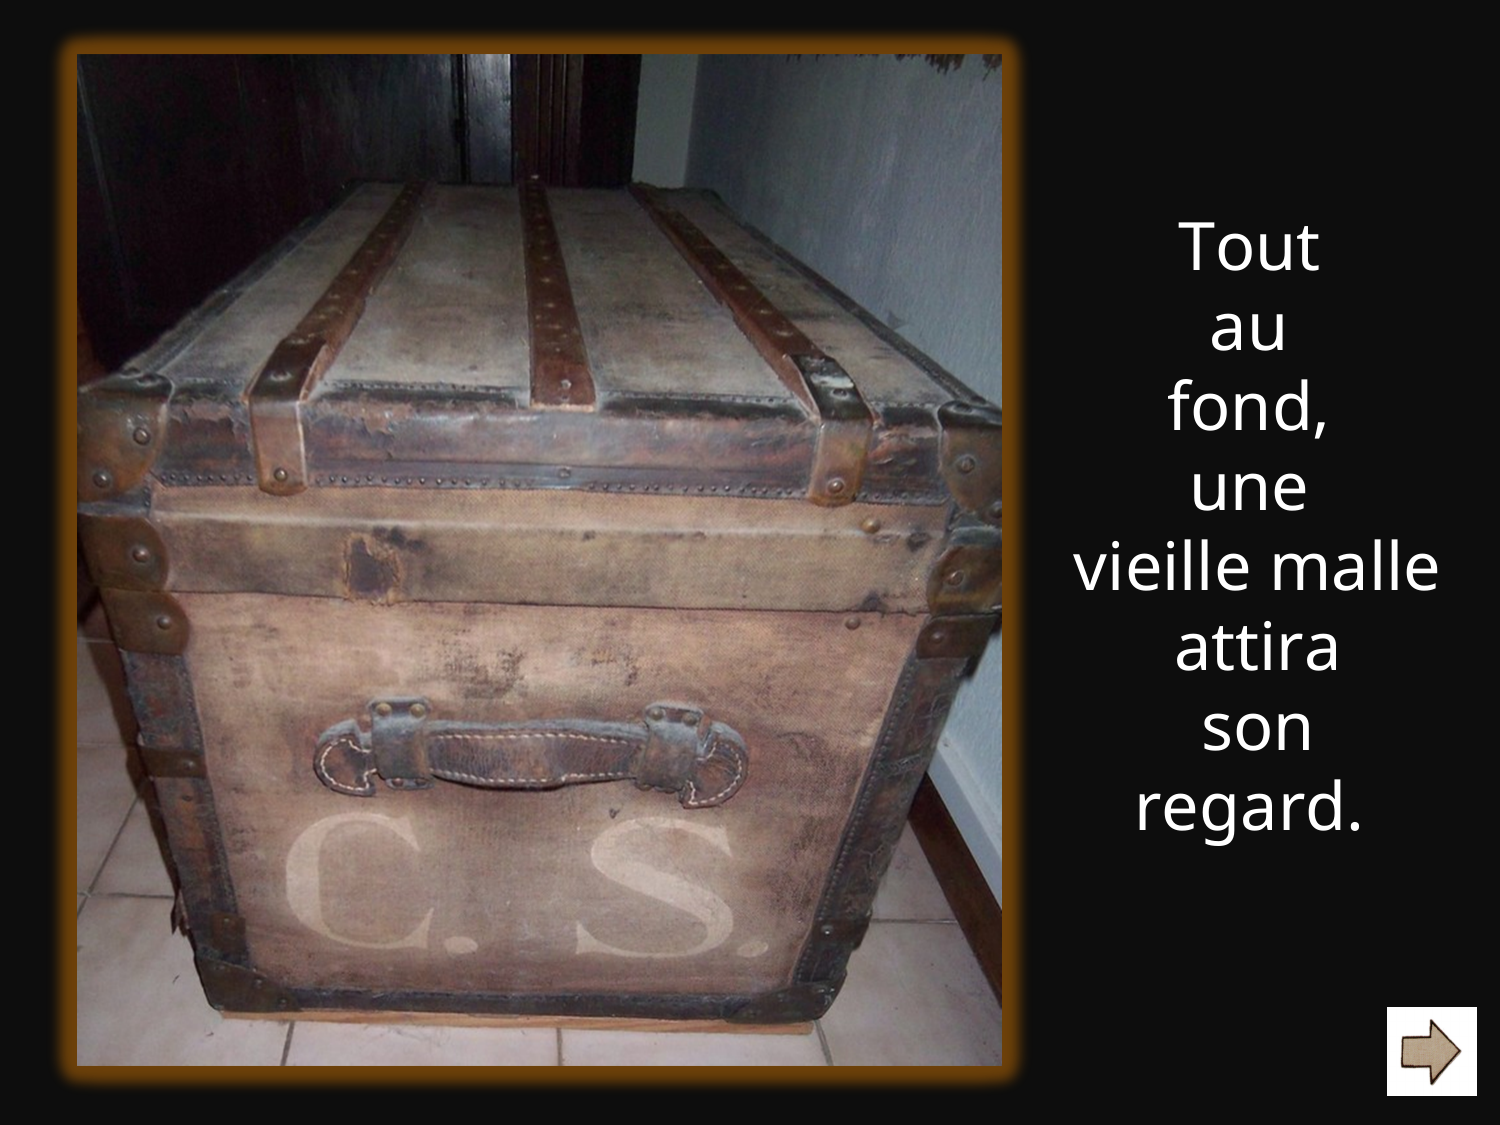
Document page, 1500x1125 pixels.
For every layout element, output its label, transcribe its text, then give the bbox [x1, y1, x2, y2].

text_box Tout au fond, une vieille malle attira son regard. [1033, 196, 1483, 852]
picture [38, 15, 1041, 1105]
picture [1387, 1007, 1477, 1096]
